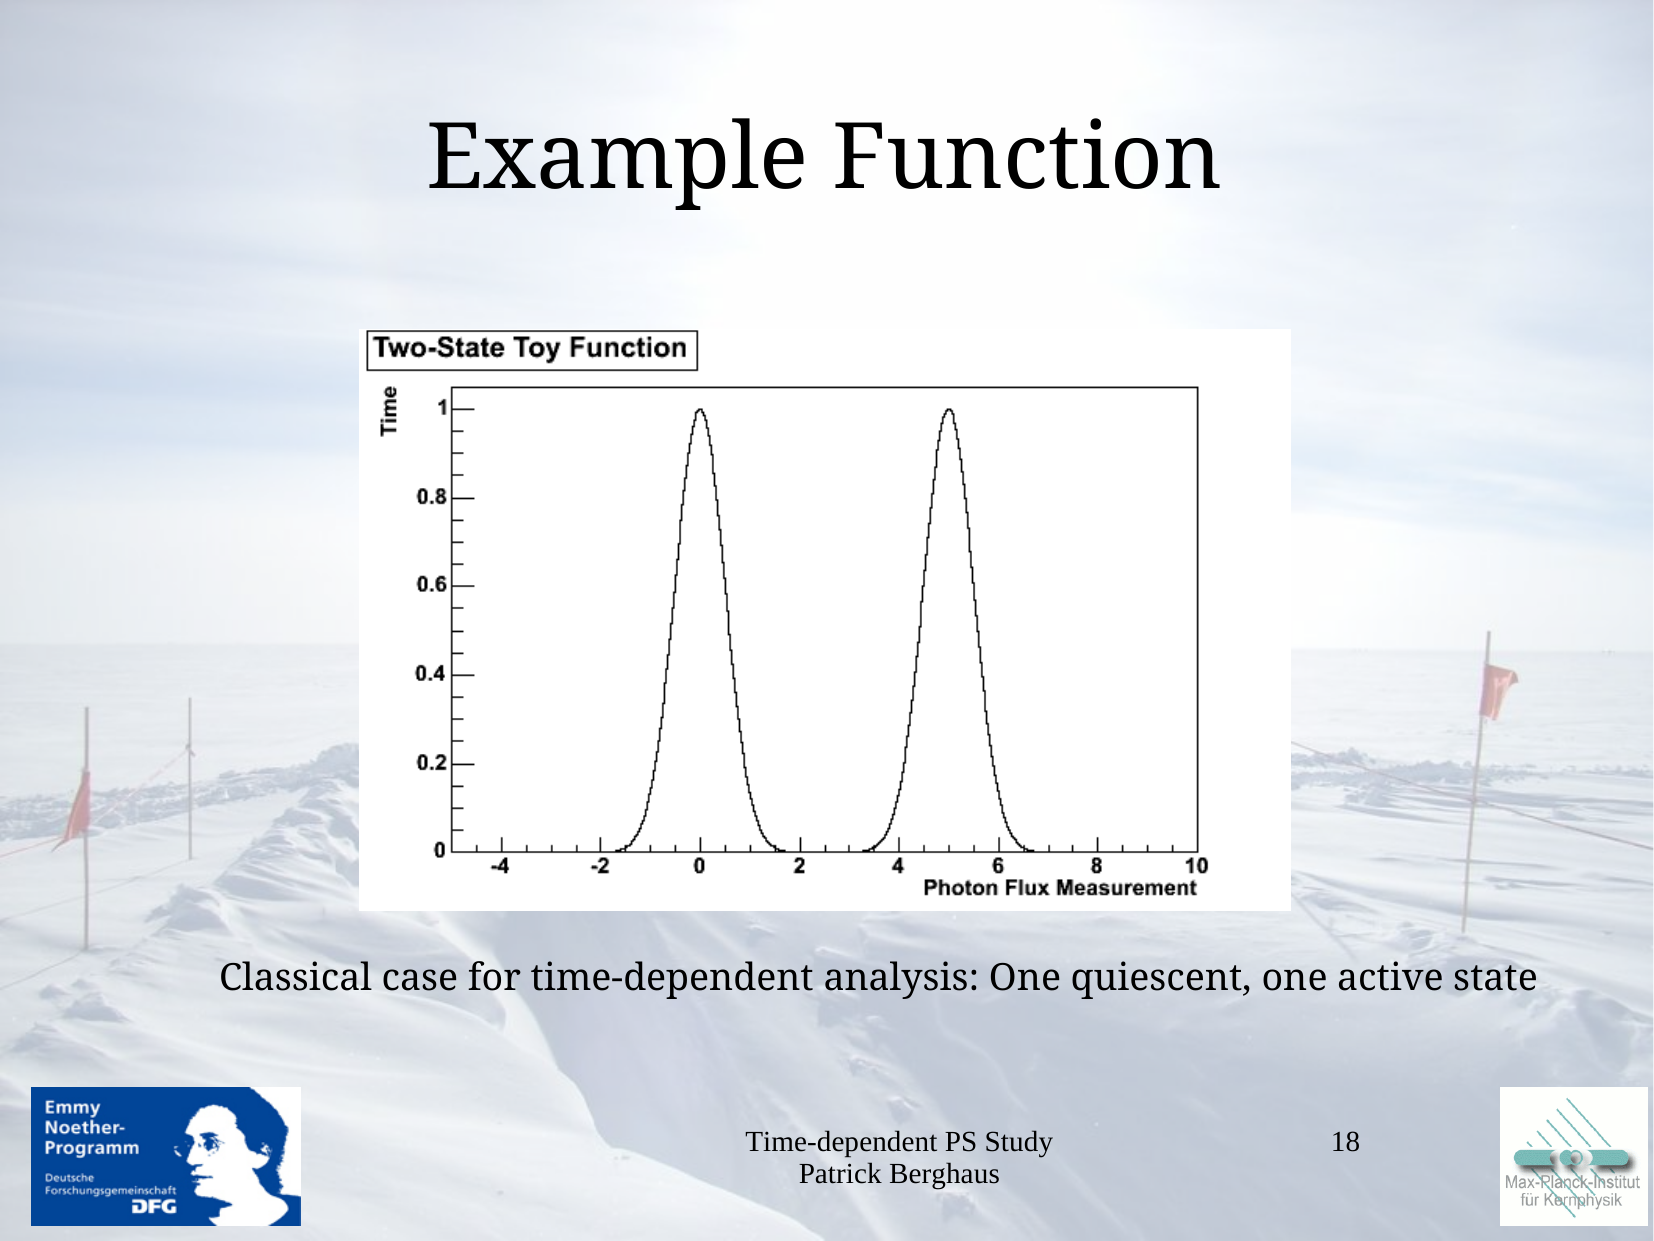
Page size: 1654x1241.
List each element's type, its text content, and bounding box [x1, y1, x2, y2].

picture [31, 1087, 301, 1226]
text_box Classical case for time-dependent analysis: One quiescent, one active state [204, 943, 1463, 1013]
title Example Function [75, 49, 1576, 257]
picture [359, 329, 1291, 911]
picture [1500, 1087, 1648, 1226]
